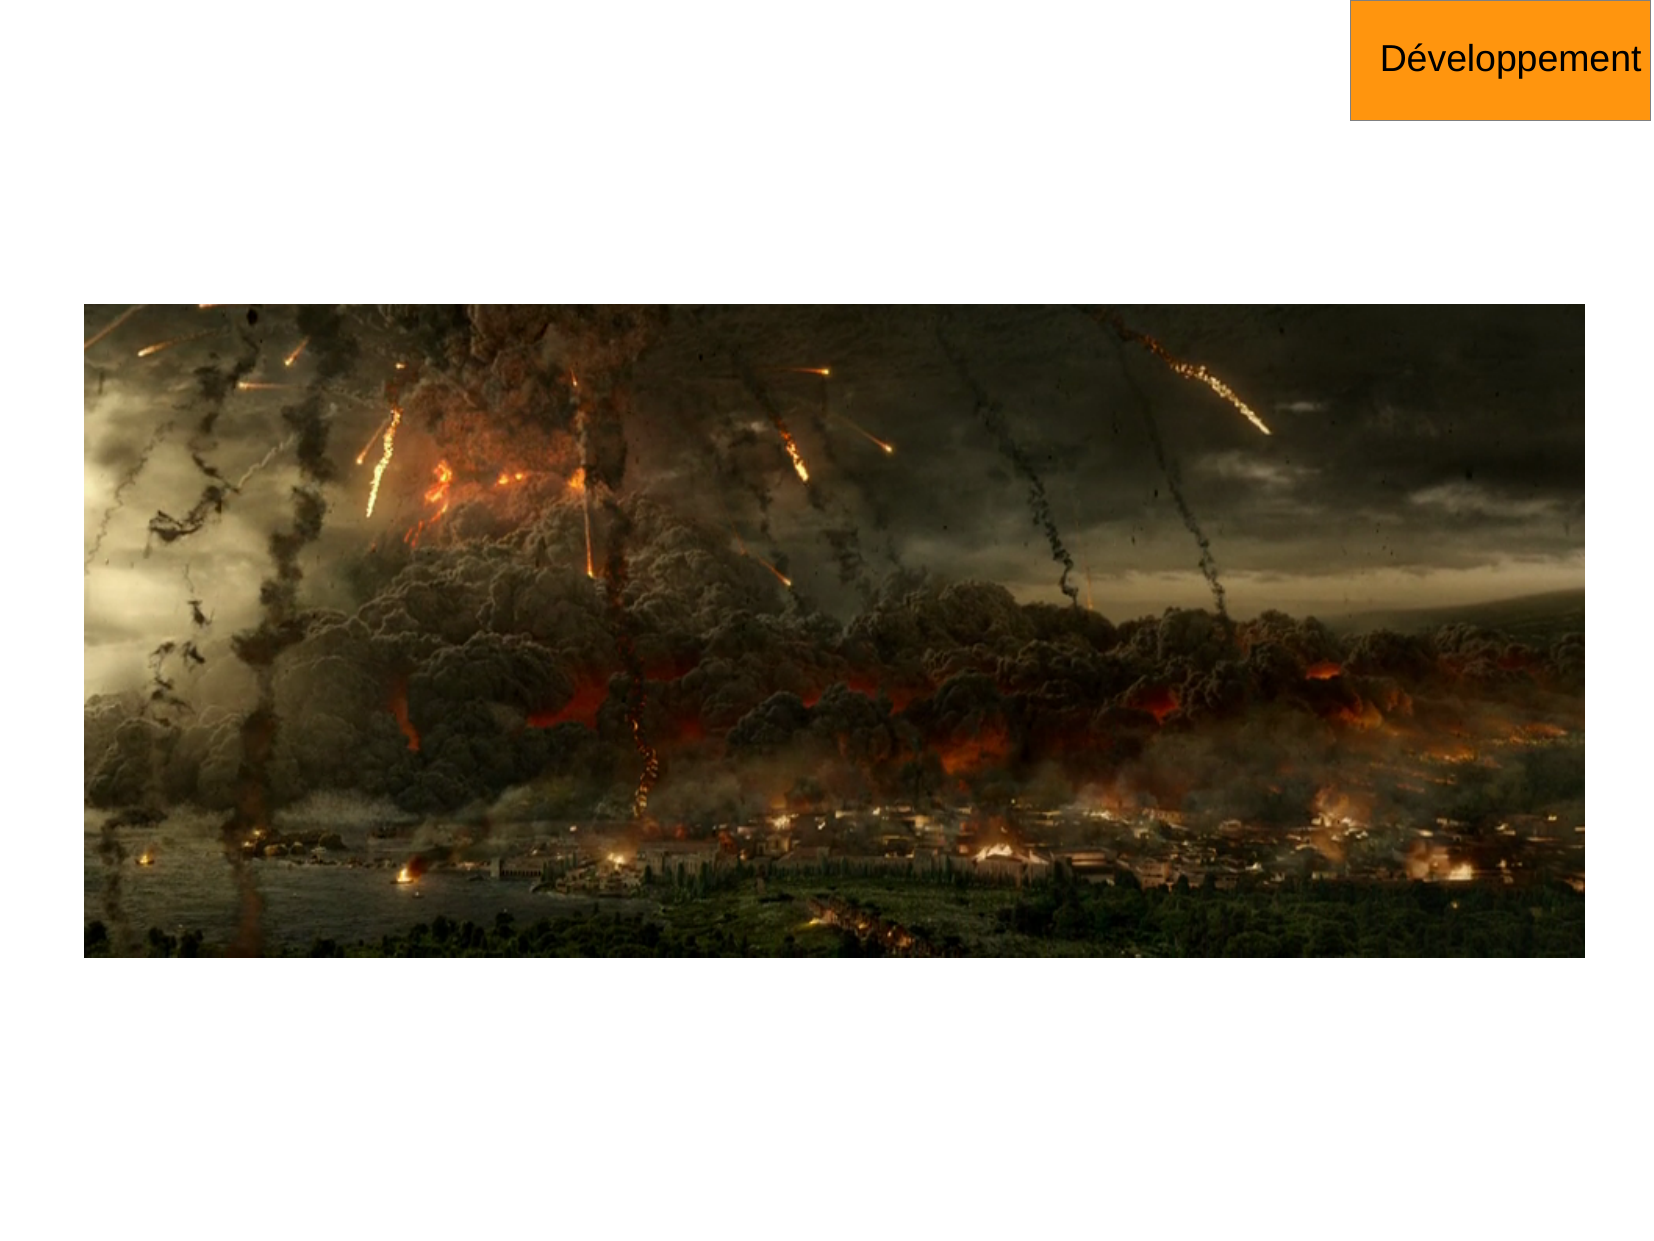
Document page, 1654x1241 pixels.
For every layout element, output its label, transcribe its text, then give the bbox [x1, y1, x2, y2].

picture [84, 304, 1585, 958]
text_box [1350, 0, 1651, 121]
text_box Développement [1365, 30, 1654, 88]
